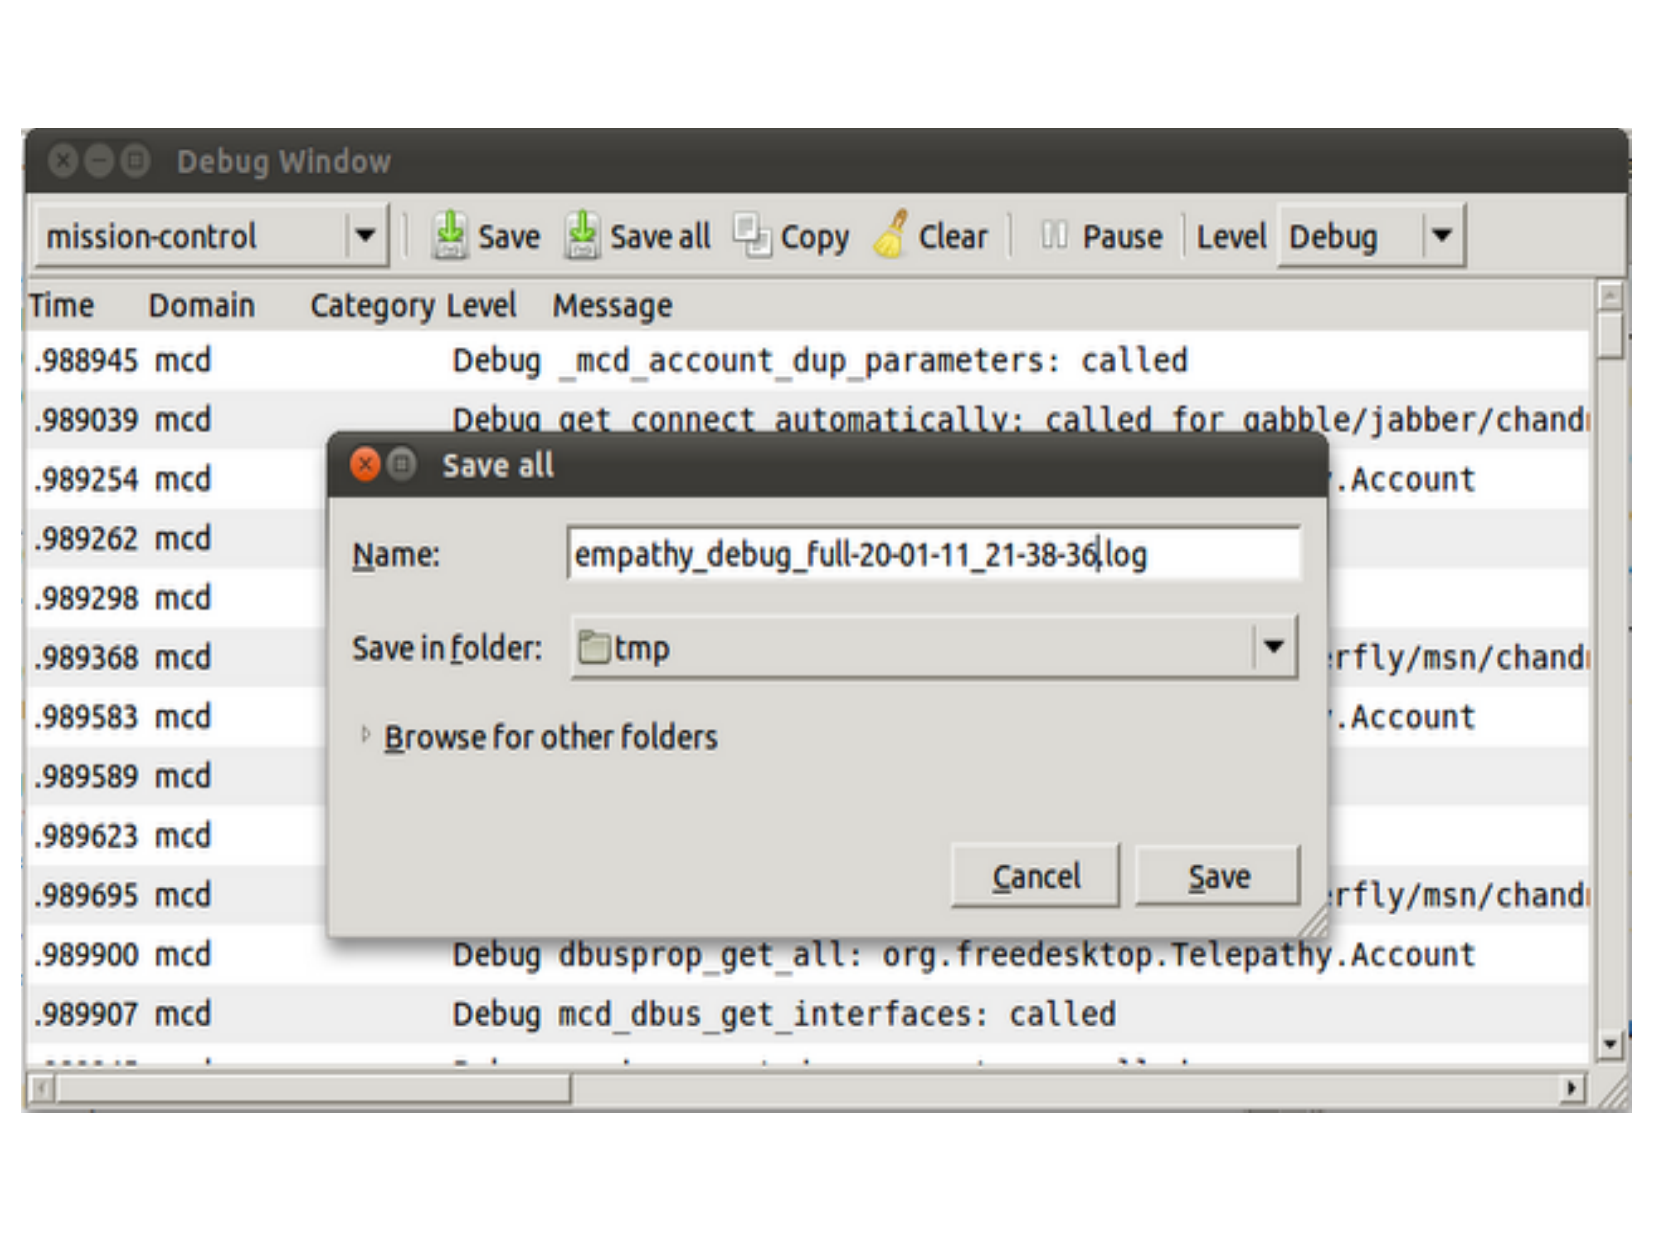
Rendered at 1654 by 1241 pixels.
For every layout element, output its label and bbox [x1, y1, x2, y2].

picture [21, 128, 1632, 1113]
